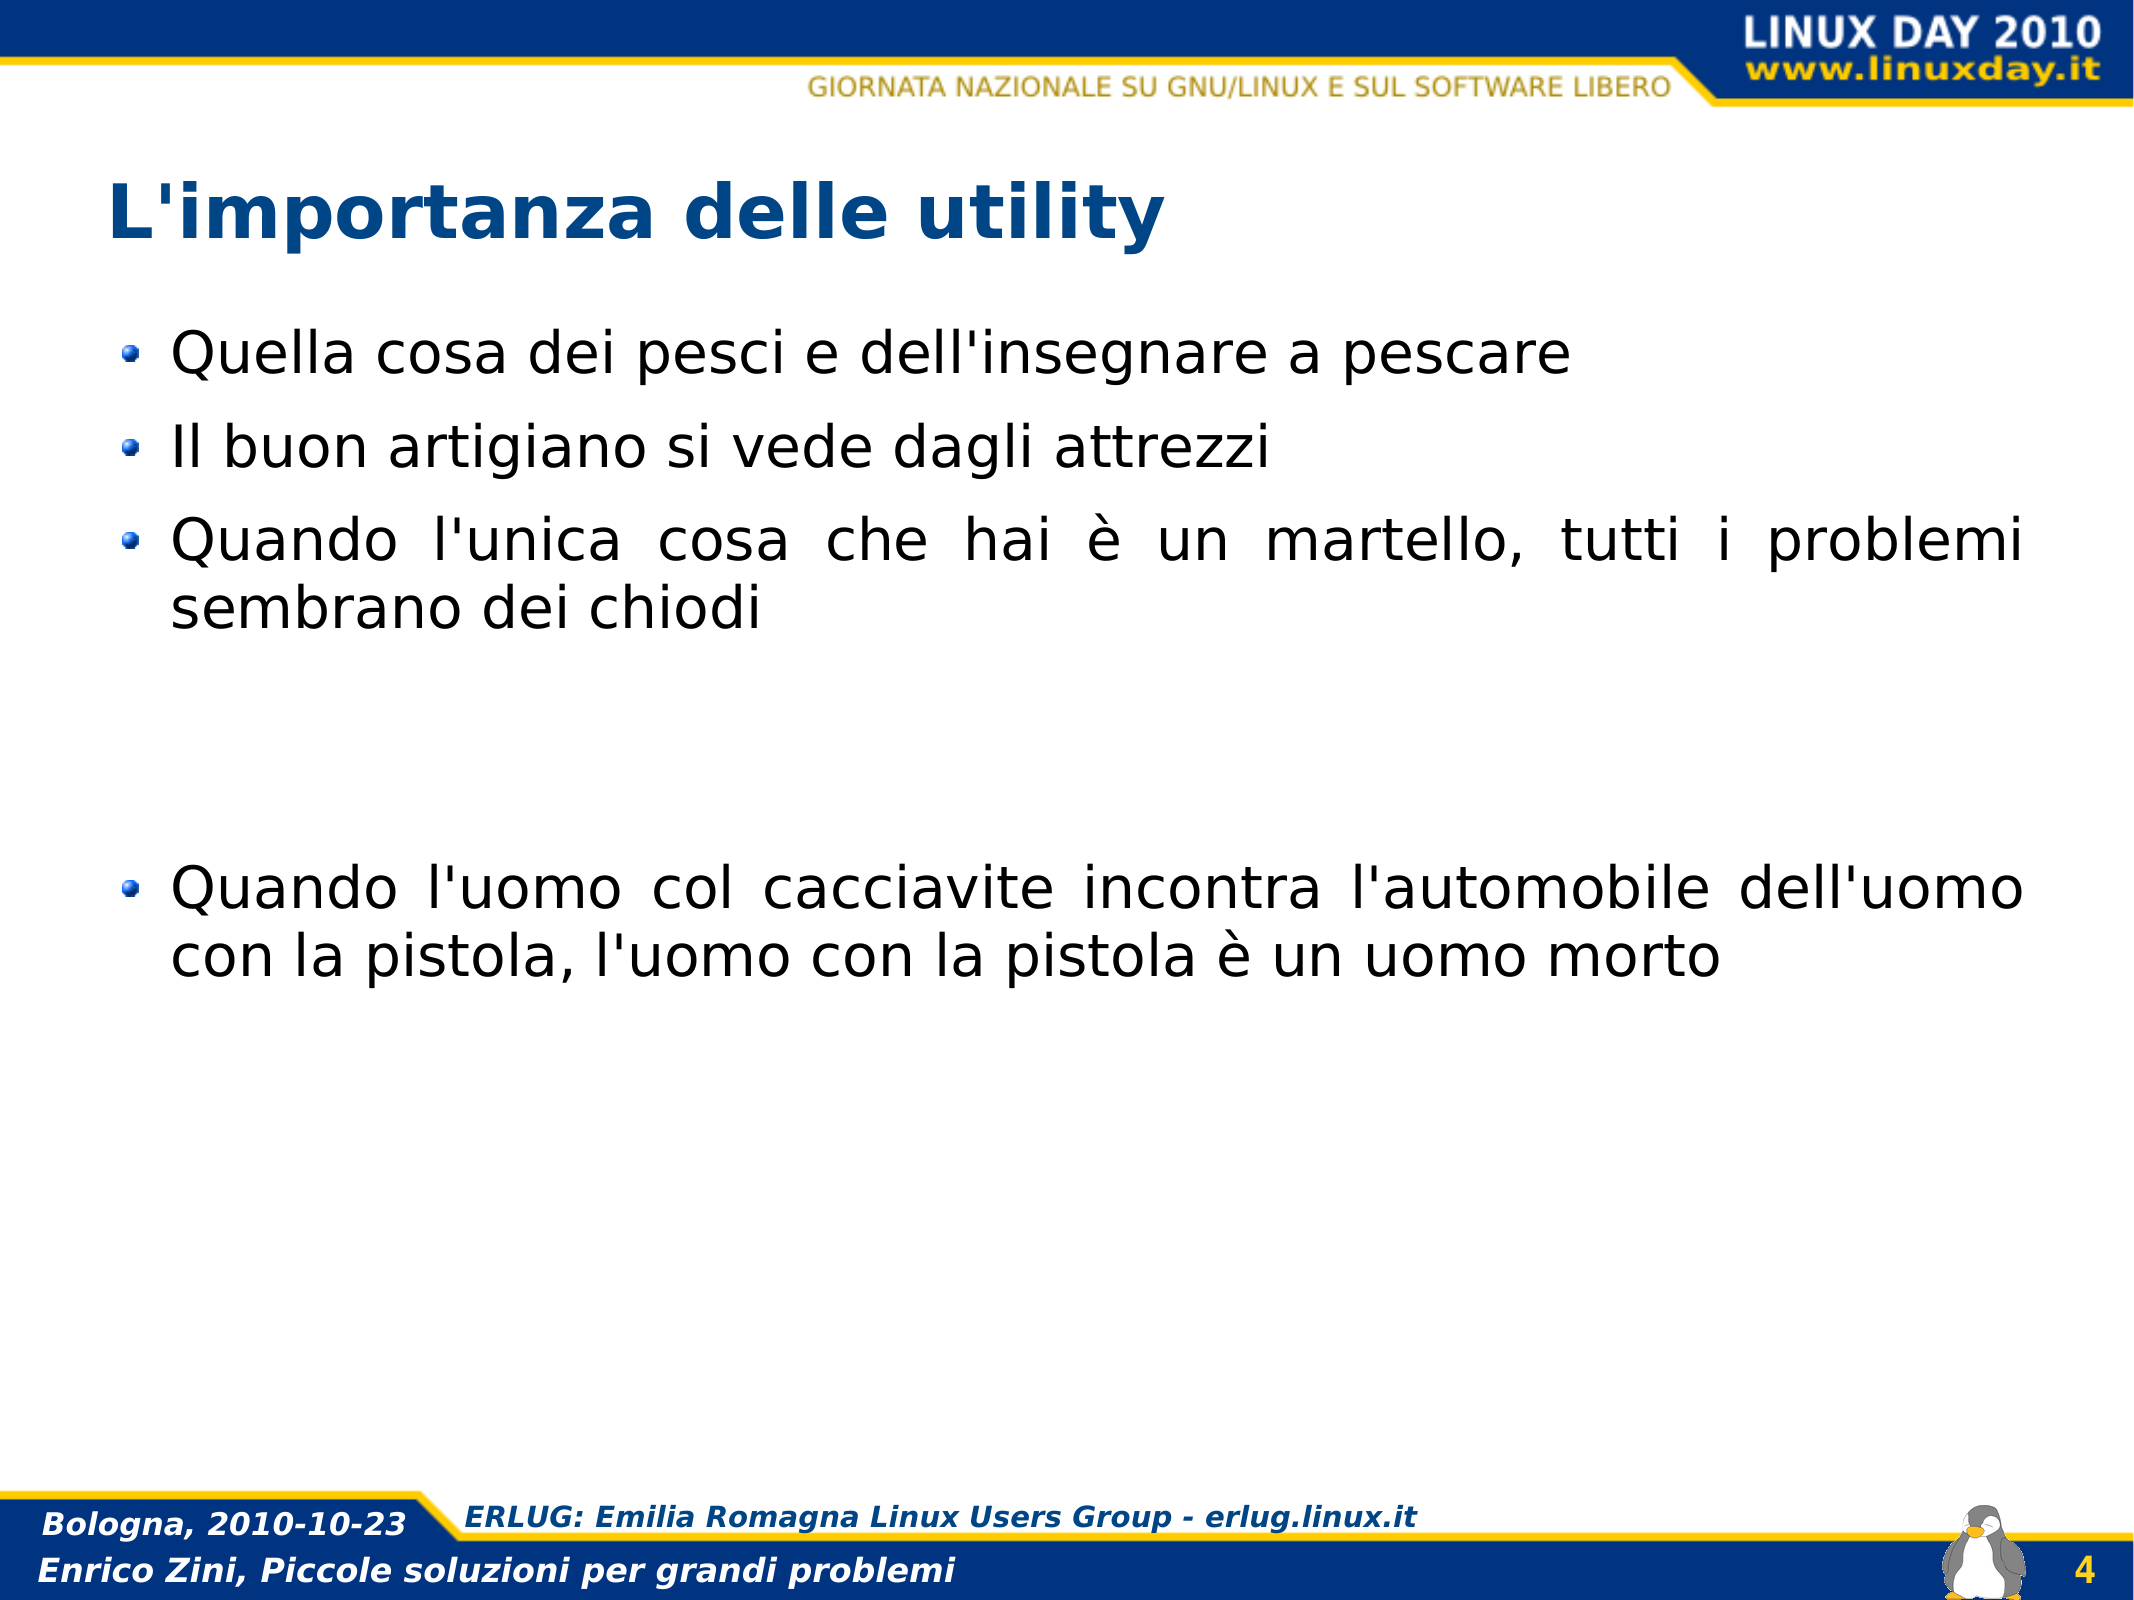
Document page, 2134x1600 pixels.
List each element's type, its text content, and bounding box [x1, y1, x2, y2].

title L'importanza delle utility [106, 159, 2080, 267]
list Quella cosa dei pesci e dell'insegnare a pescare Il buon artigiano si vede dagli attrezzi Quando l'unica cosa che hai è un martello, tutti i problemi sembrano dei chiodi Quando l'uomo col cacciavite incontra l'automobile dell'uomo con la pistola, l'uomo con la pistola è un uomo morto [106, 319, 2027, 1441]
picture [0, 0, 2134, 1600]
